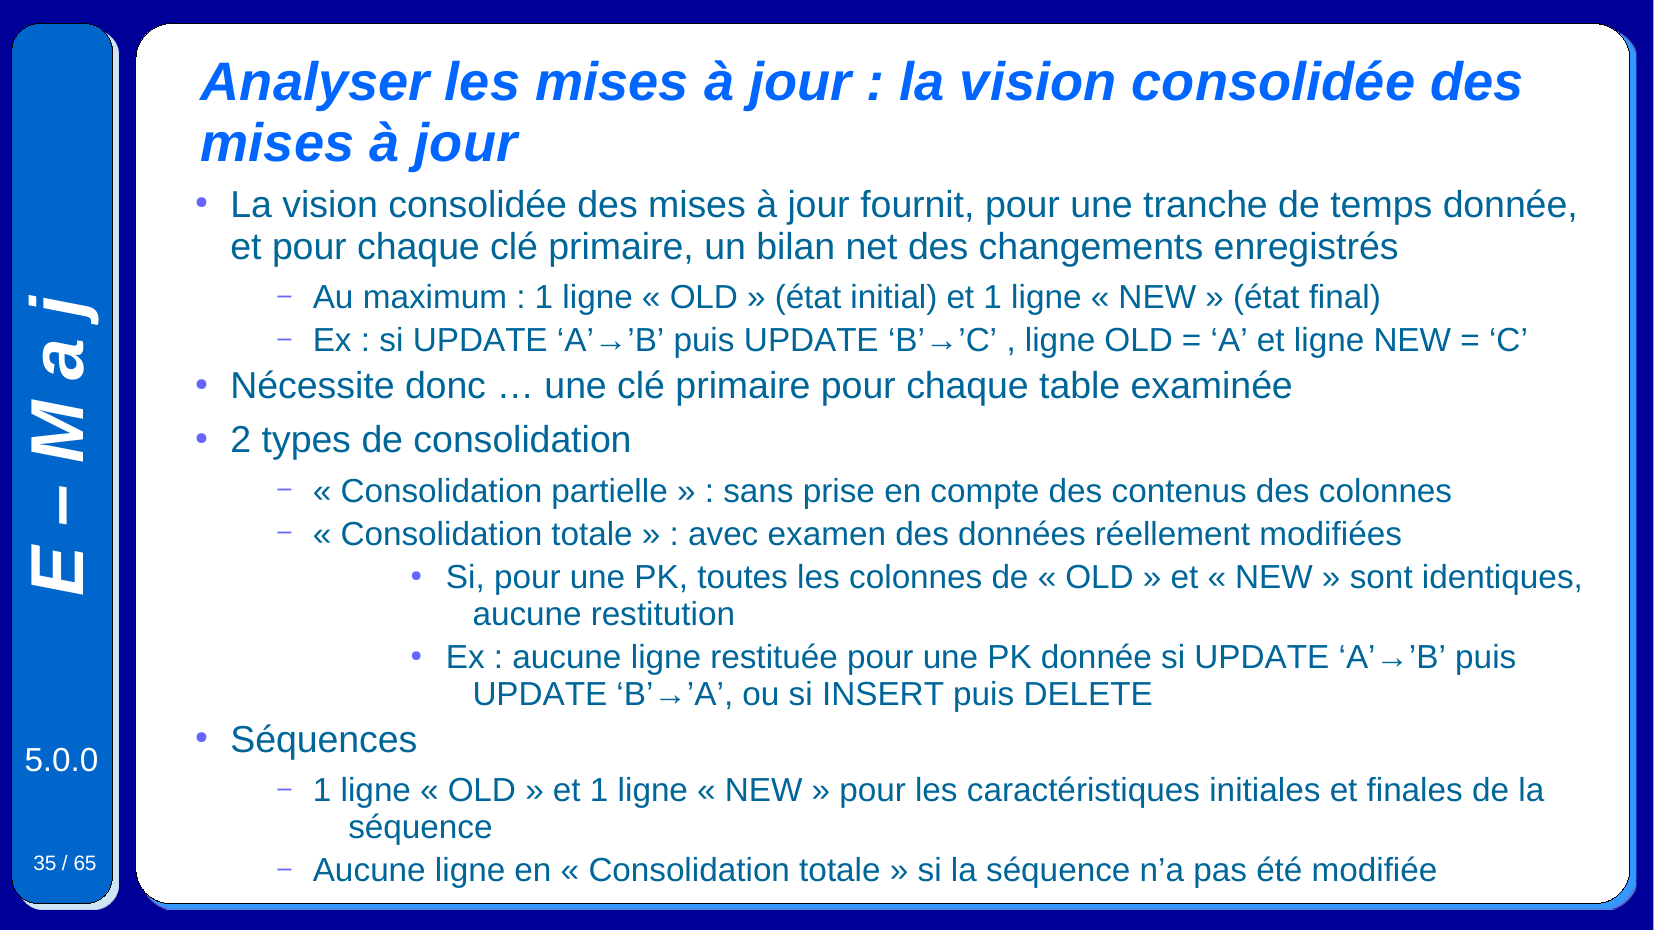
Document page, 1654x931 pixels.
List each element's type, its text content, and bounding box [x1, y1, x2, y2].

title Analyser les mises à jour : la vision consolidée des mises à jour [200, 34, 1575, 183]
list La vision consolidée des mises à jour fournit, pour une tranche de temps donnée, et pour chaque clé primaire, un bilan net des changements enregistrés Au maximum : 1 ligne « OLD » (état initial) et 1 ligne « NEW » (état final) Ex : si UPDATE ‘A’→’B’ puis UPDATE ‘B’→’C’ , ligne OLD = ‘A’ et ligne NEW = ‘C’ Nécessite donc … une clé primaire pour chaque table examinée 2 types de consolidation « Consolidation partielle » : sans prise en compte des contenus des colonnes « Consolidation totale » : avec examen des données réellement modifiées Si, pour une PK, toutes les colonnes de « OLD » et « NEW » sont identiques, aucune restitution Ex : aucune ligne restituée pour une PK donnée si UPDATE ‘A’→’B’ puis UPDATE ‘B’→’A’, ou si INSERT puis DELETE Séquences 1 ligne « OLD » et 1 ligne « NEW » pour les caractéristiques initiales et finales de la séquence Aucune ligne en « Consolidation totale » si la séquence n’a pas été modifiée [177, 183, 1587, 889]
